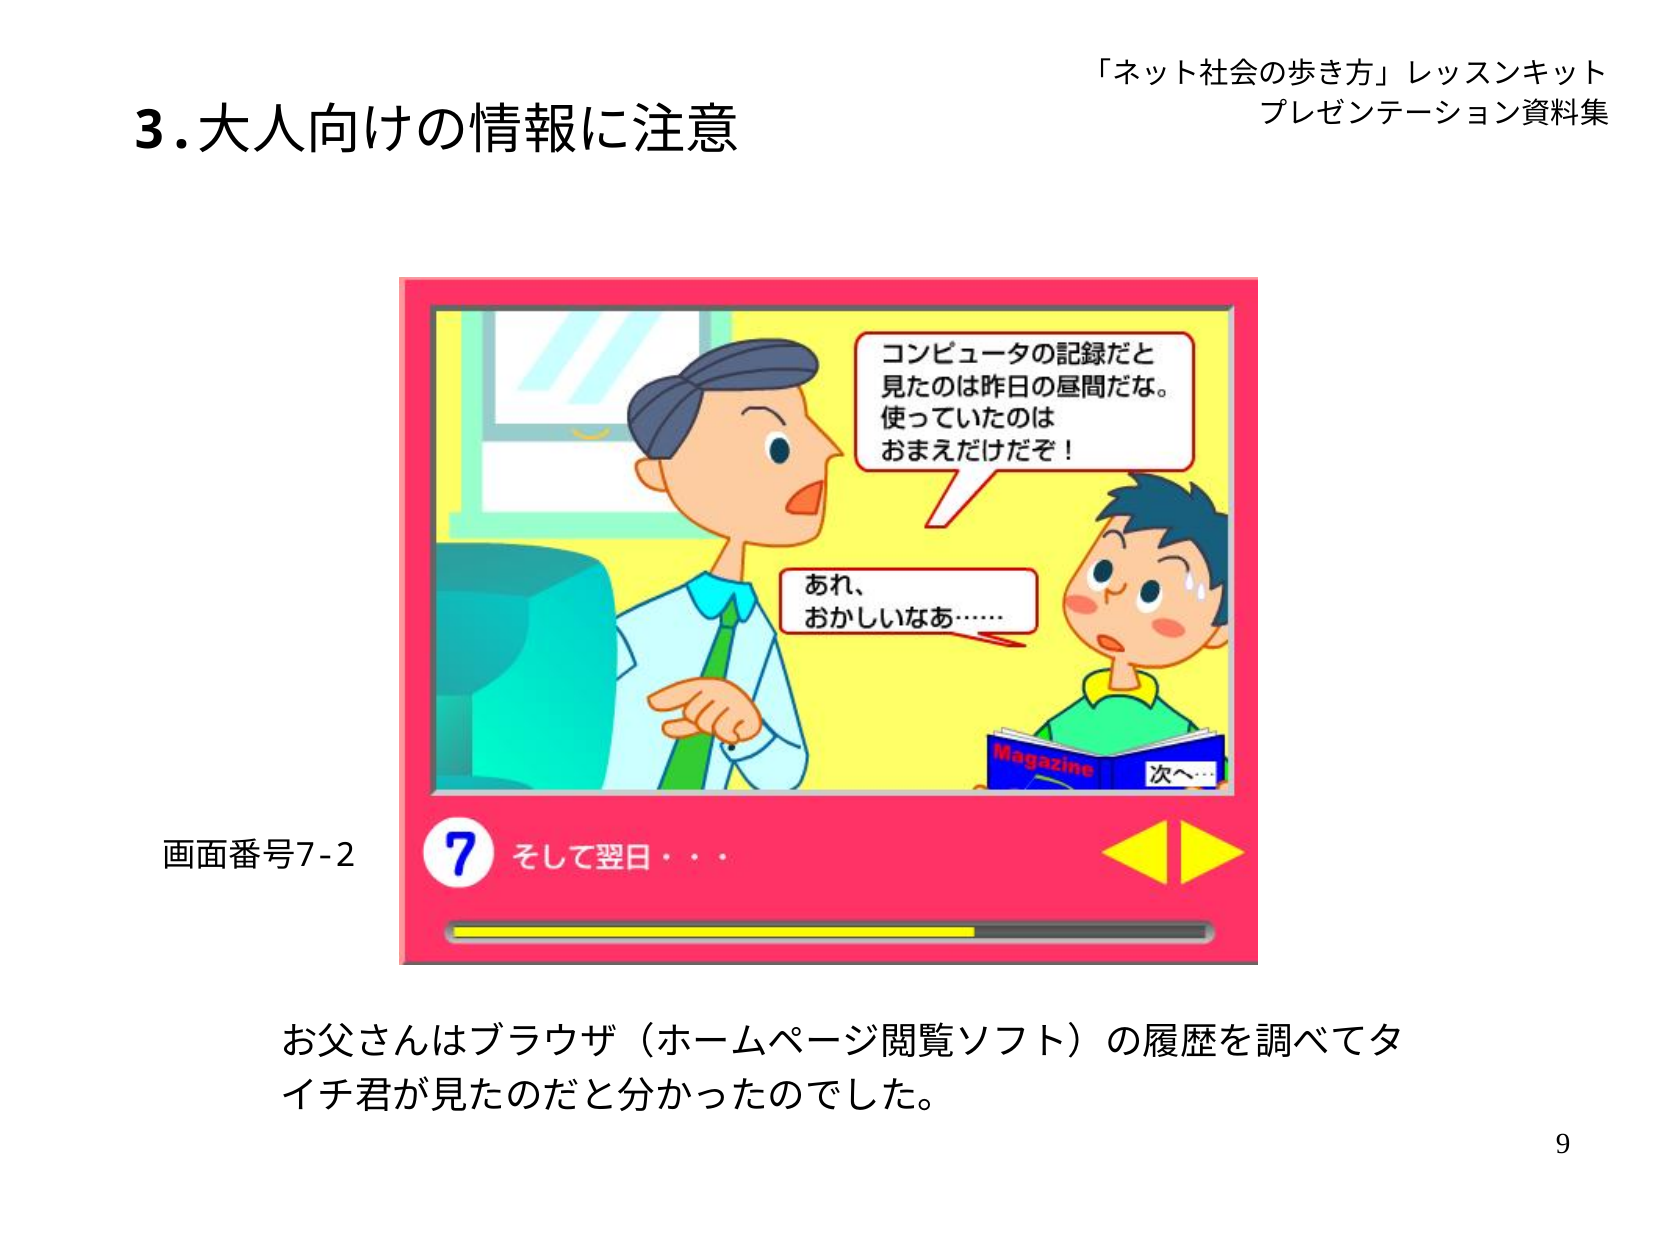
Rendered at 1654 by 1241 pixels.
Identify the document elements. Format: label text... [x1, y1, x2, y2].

text_box 「ネット社会の歩き方」レッスンキット プレゼンテーション資料集 [1062, 44, 1625, 139]
text_box 3.大人向けの情報に注意 [118, 88, 1093, 169]
picture [399, 277, 1258, 965]
text_box 画面番号7-2 [147, 826, 384, 882]
text_box お父さんはブラウザ（ホームページ閲覧ソフト）の履歴を調べてタイチ君が見たのだと分かったのでした。 [265, 1003, 1447, 1128]
